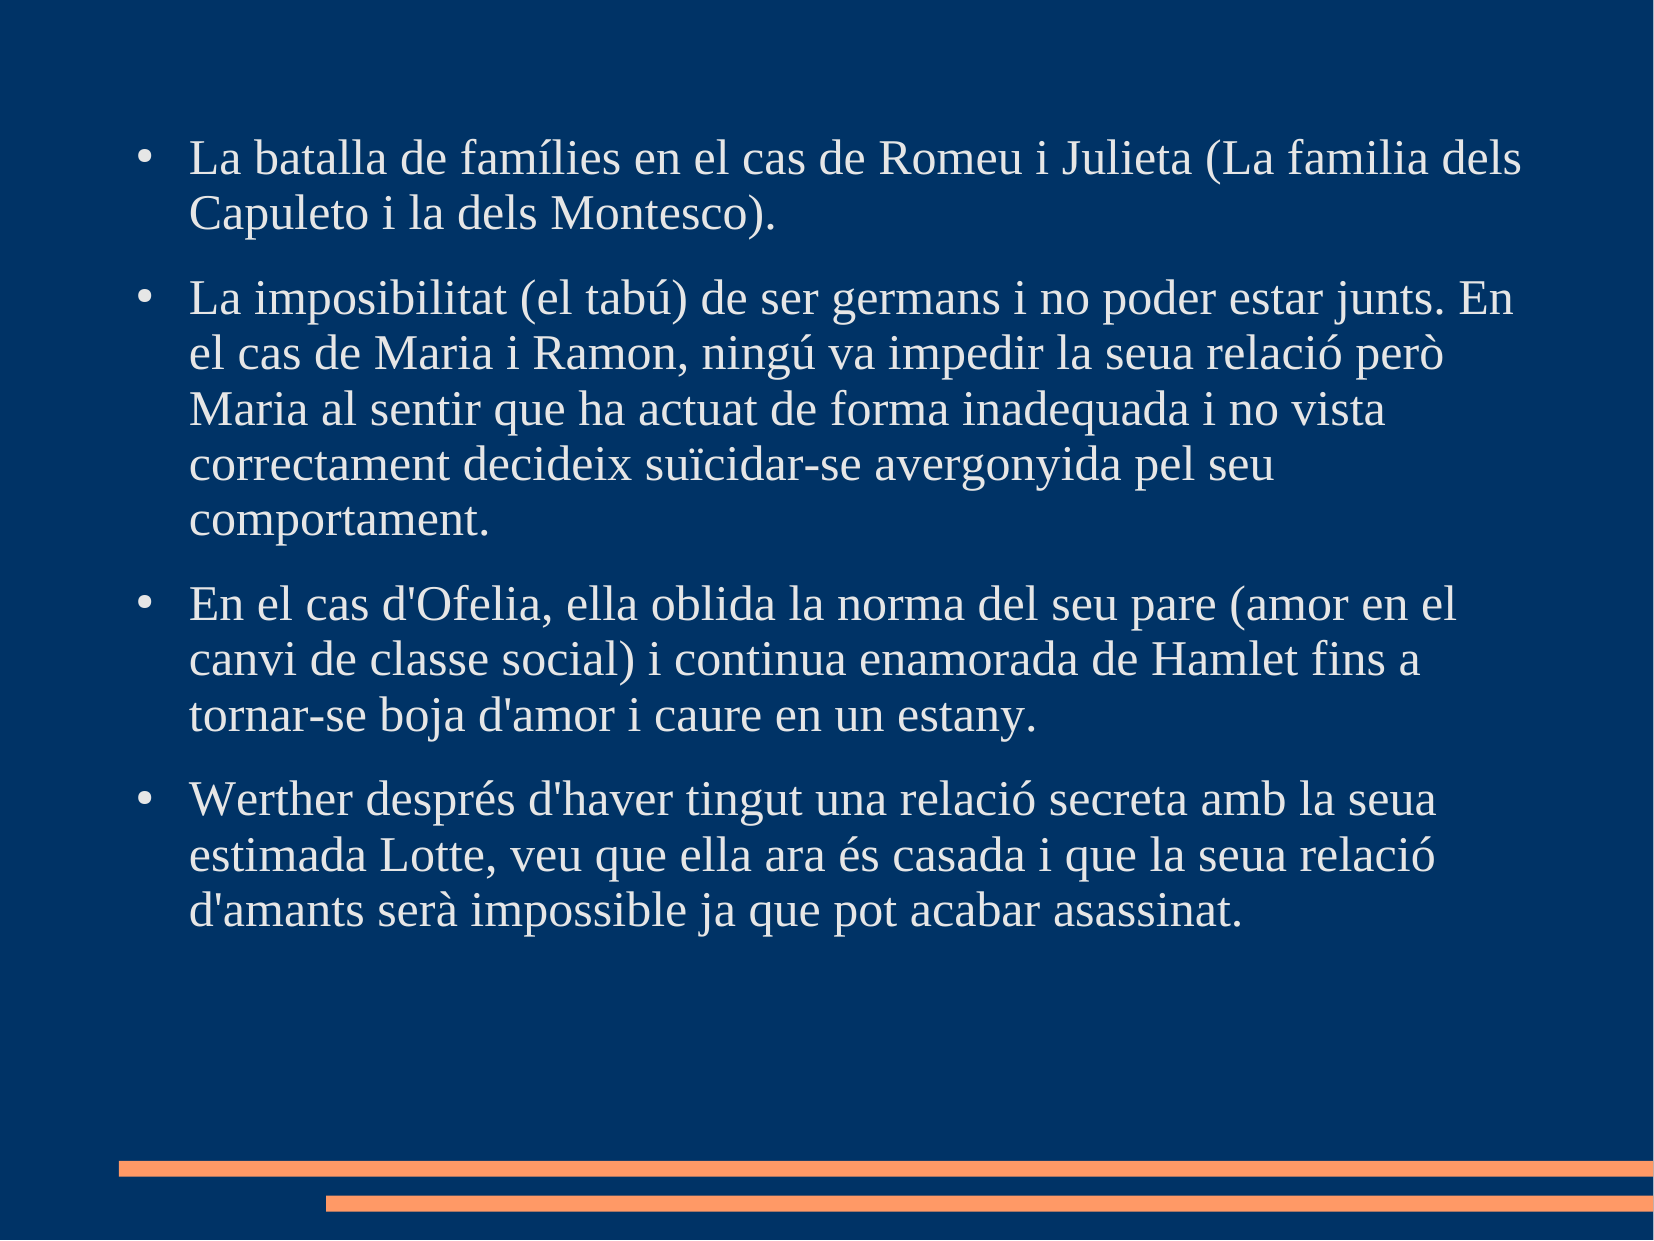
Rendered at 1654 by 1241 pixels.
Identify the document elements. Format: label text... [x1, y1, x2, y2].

list La batalla de famílies en el cas de Romeu i Julieta (La familia dels Capuleto i la dels Montesco). La imposibilitat (el tabú) de ser germans i no poder estar junts. En el cas de Maria i Ramon, ningú va impedir la seua relació però Maria al sentir que ha actuat de forma inadequada i no vista correctament decideix suïcidar-se avergonyida pel seu comportament. En el cas d'Ofelia, ella oblida la norma del seu pare (amor en el canvi de classe social) i continua enamorada de Hamlet fins a tornar-se boja d'amor i caure en un estany. Werther després d'haver tingut una relació secreta amb la seua estimada Lotte, veu que ella ara és casada i que la seua relació d'amants serà impossible ja que pot acabar asassinat. [118, 129, 1558, 1241]
